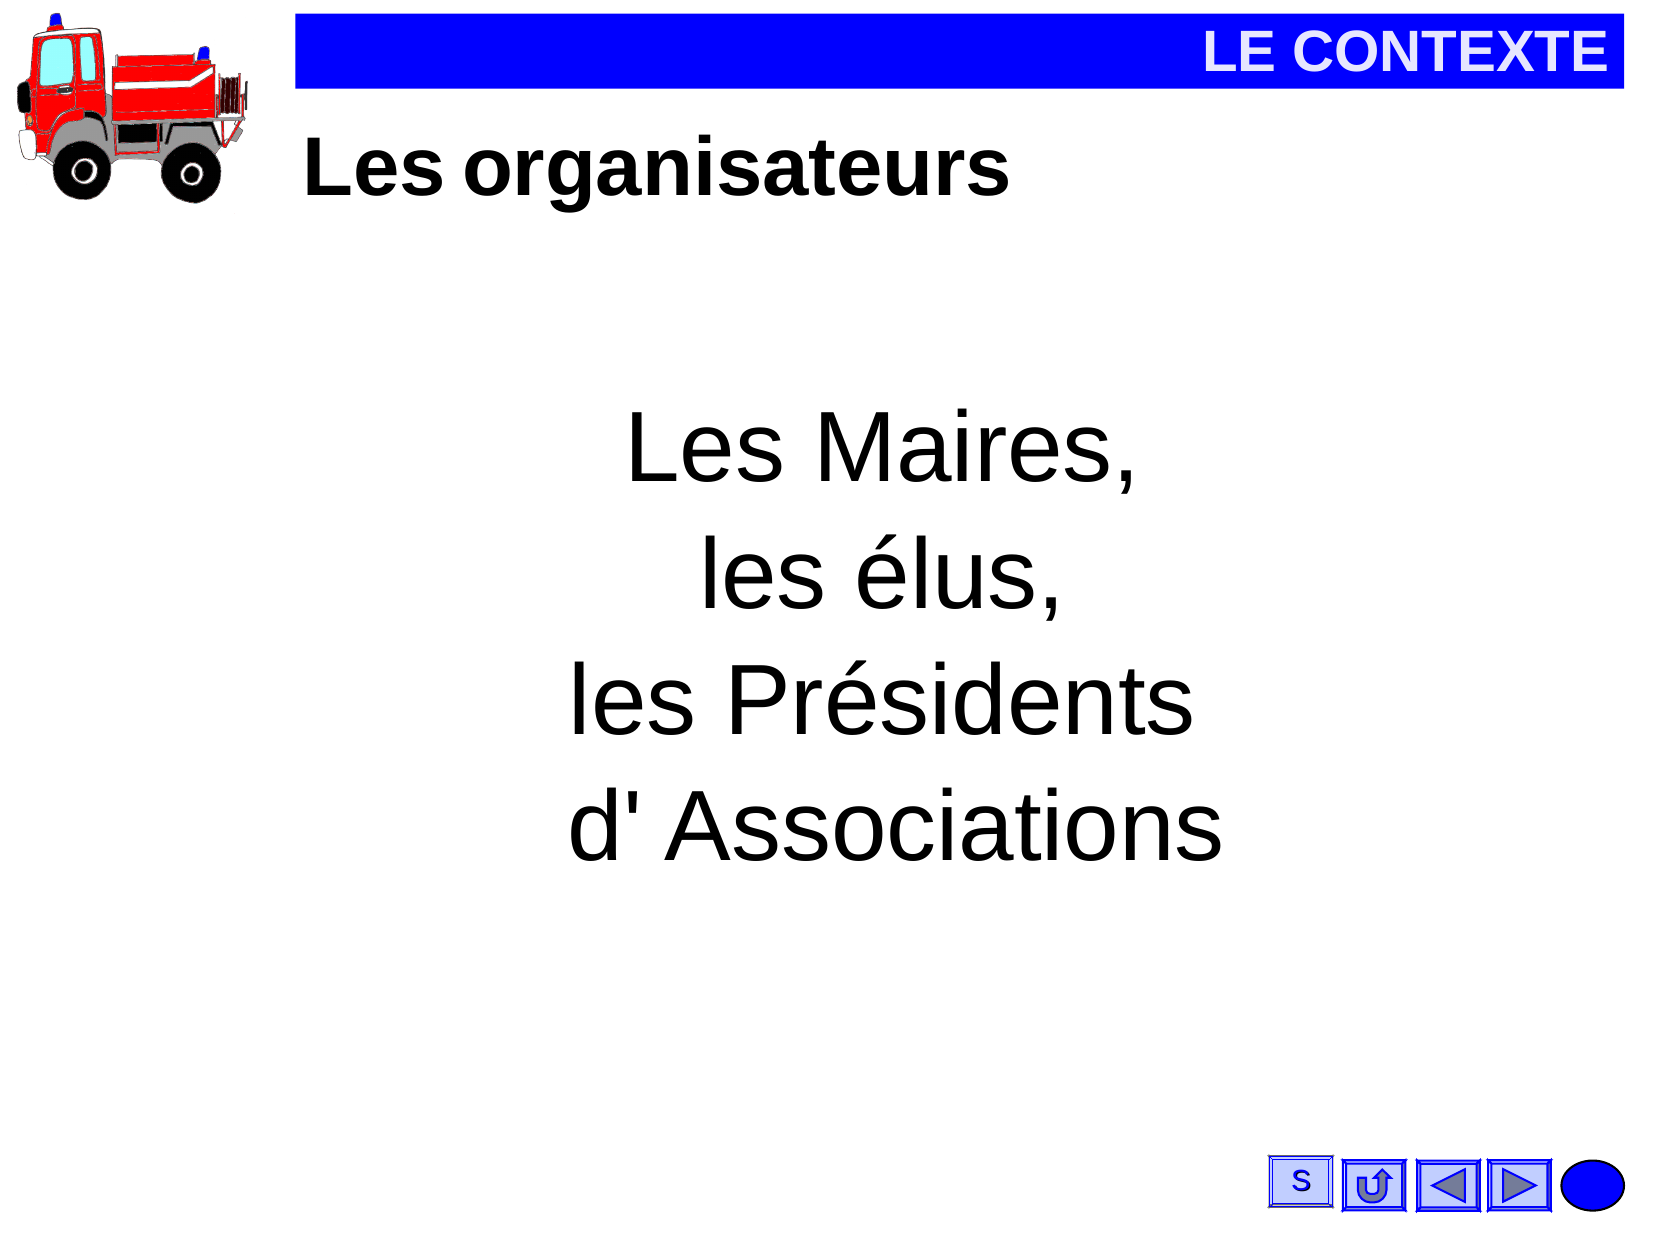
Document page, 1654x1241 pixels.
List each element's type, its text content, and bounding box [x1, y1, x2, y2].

text_box Les organisateurs [287, 112, 1028, 221]
text_box [1561, 1160, 1625, 1211]
list Les Maires, les élus, les Présidents d' Associations [230, 383, 1506, 1016]
picture [8, 8, 257, 216]
text_box LE CONTEXTE [295, 13, 1625, 89]
